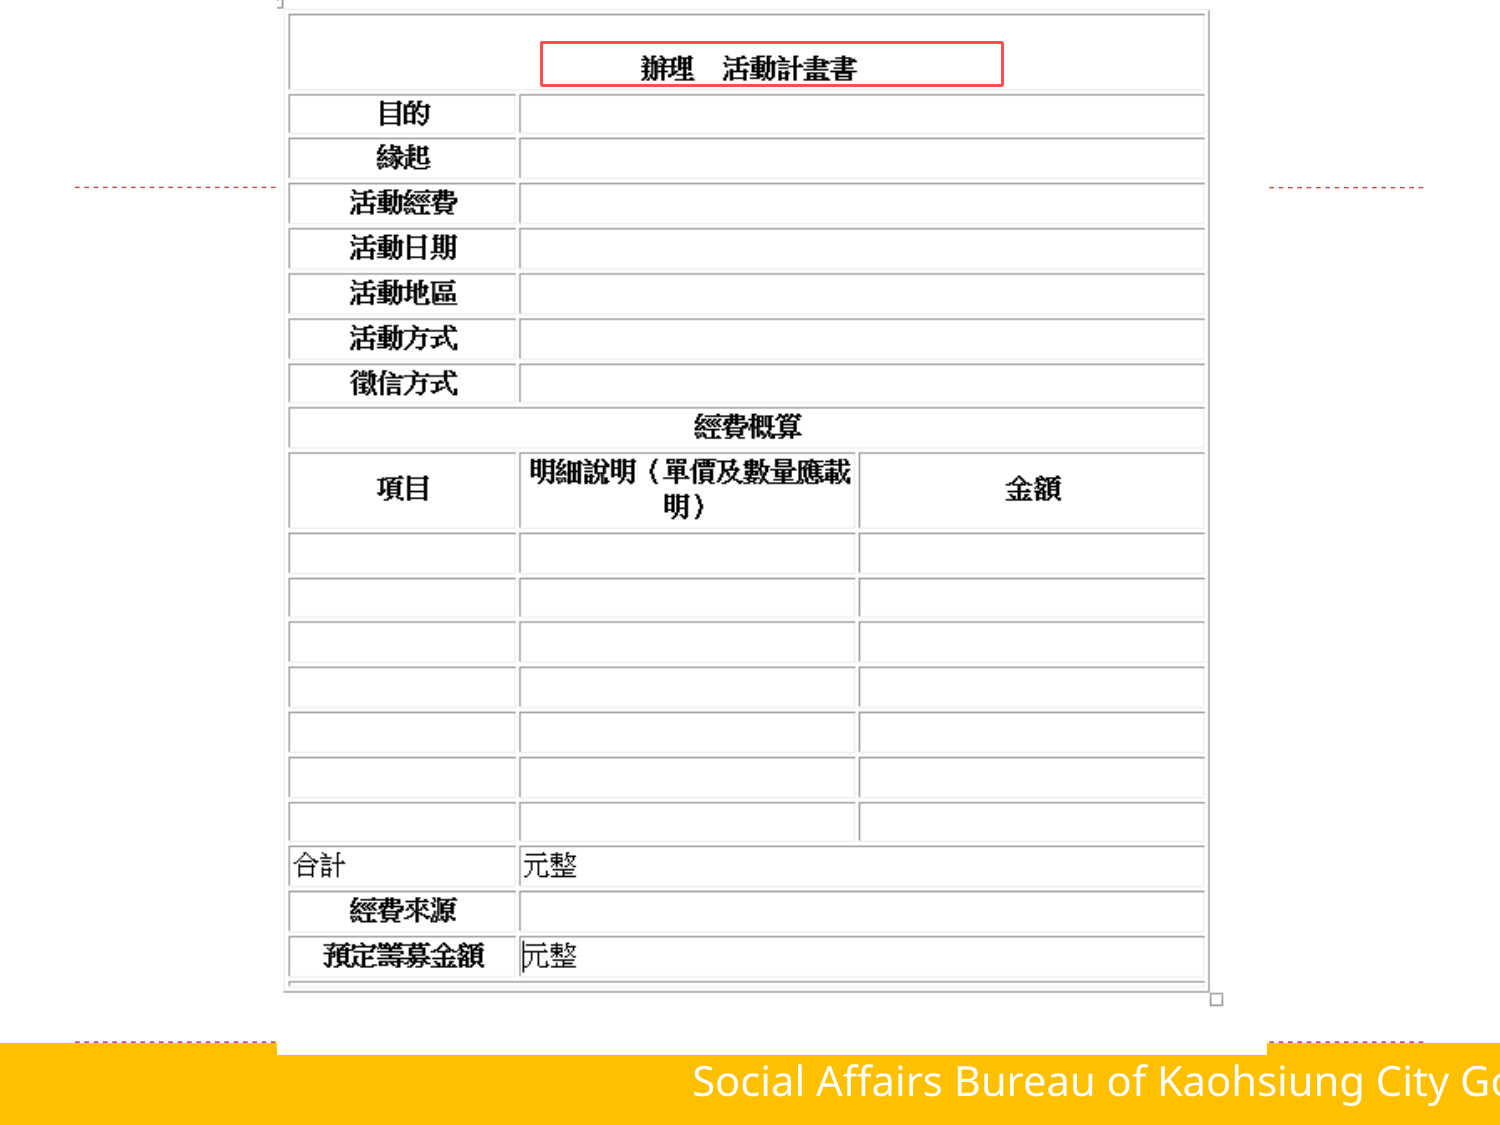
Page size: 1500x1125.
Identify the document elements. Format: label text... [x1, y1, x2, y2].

picture [277, 0, 1267, 1055]
text_box Social Affairs Bureau of Kaohsiung City Government [0, 1043, 1500, 1125]
